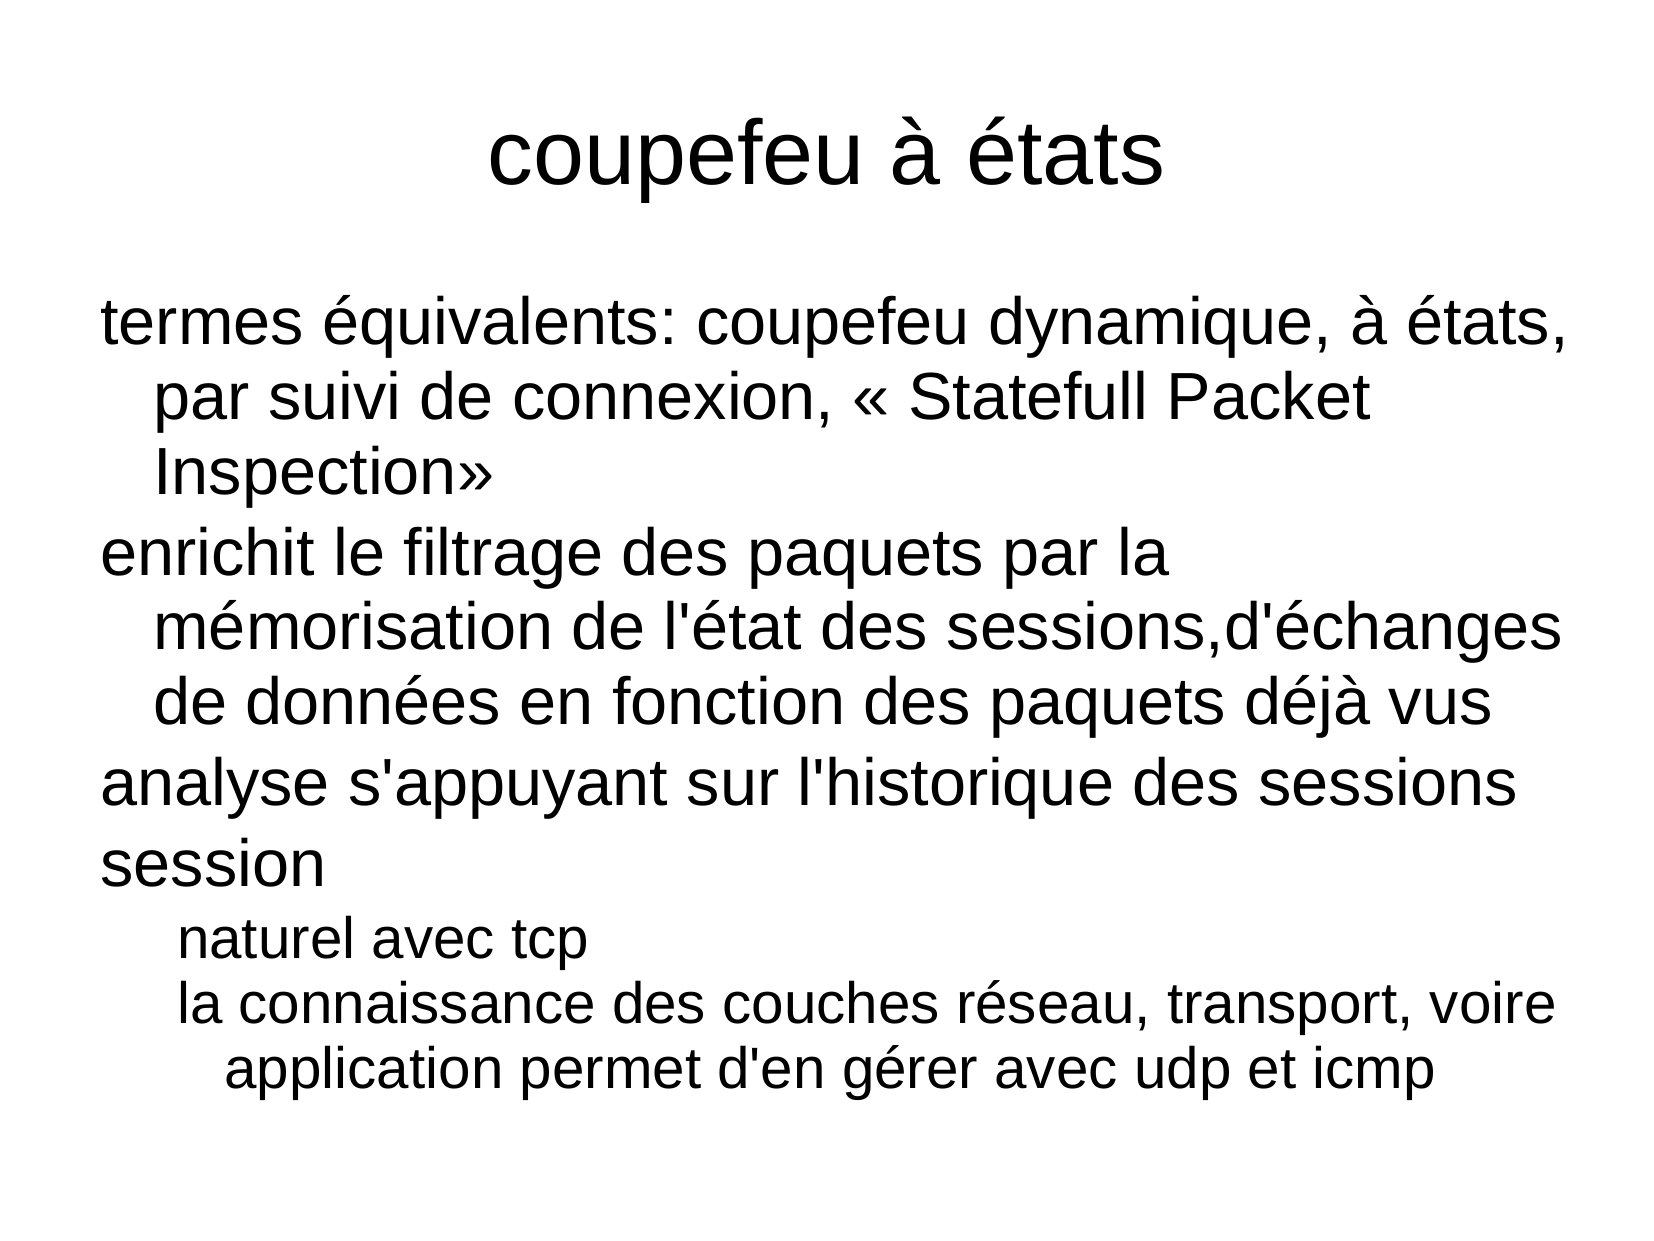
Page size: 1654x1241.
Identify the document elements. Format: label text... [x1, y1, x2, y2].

title coupefeu à états [82, 49, 1571, 257]
list termes équivalents: coupefeu dynamique, à états, par suivi de connexion, « Statefull Packet Inspection» enrichit le filtrage des paquets par la mémorisation de l'état des sessions,d'échanges de données en fonction des paquets déjà vus analyse s'appuyant sur l'historique des sessions session naturel avec tcp la connaissance des couches réseau, transport, voire application permet d'en gérer avec udp et icmp [82, 284, 1571, 1241]
